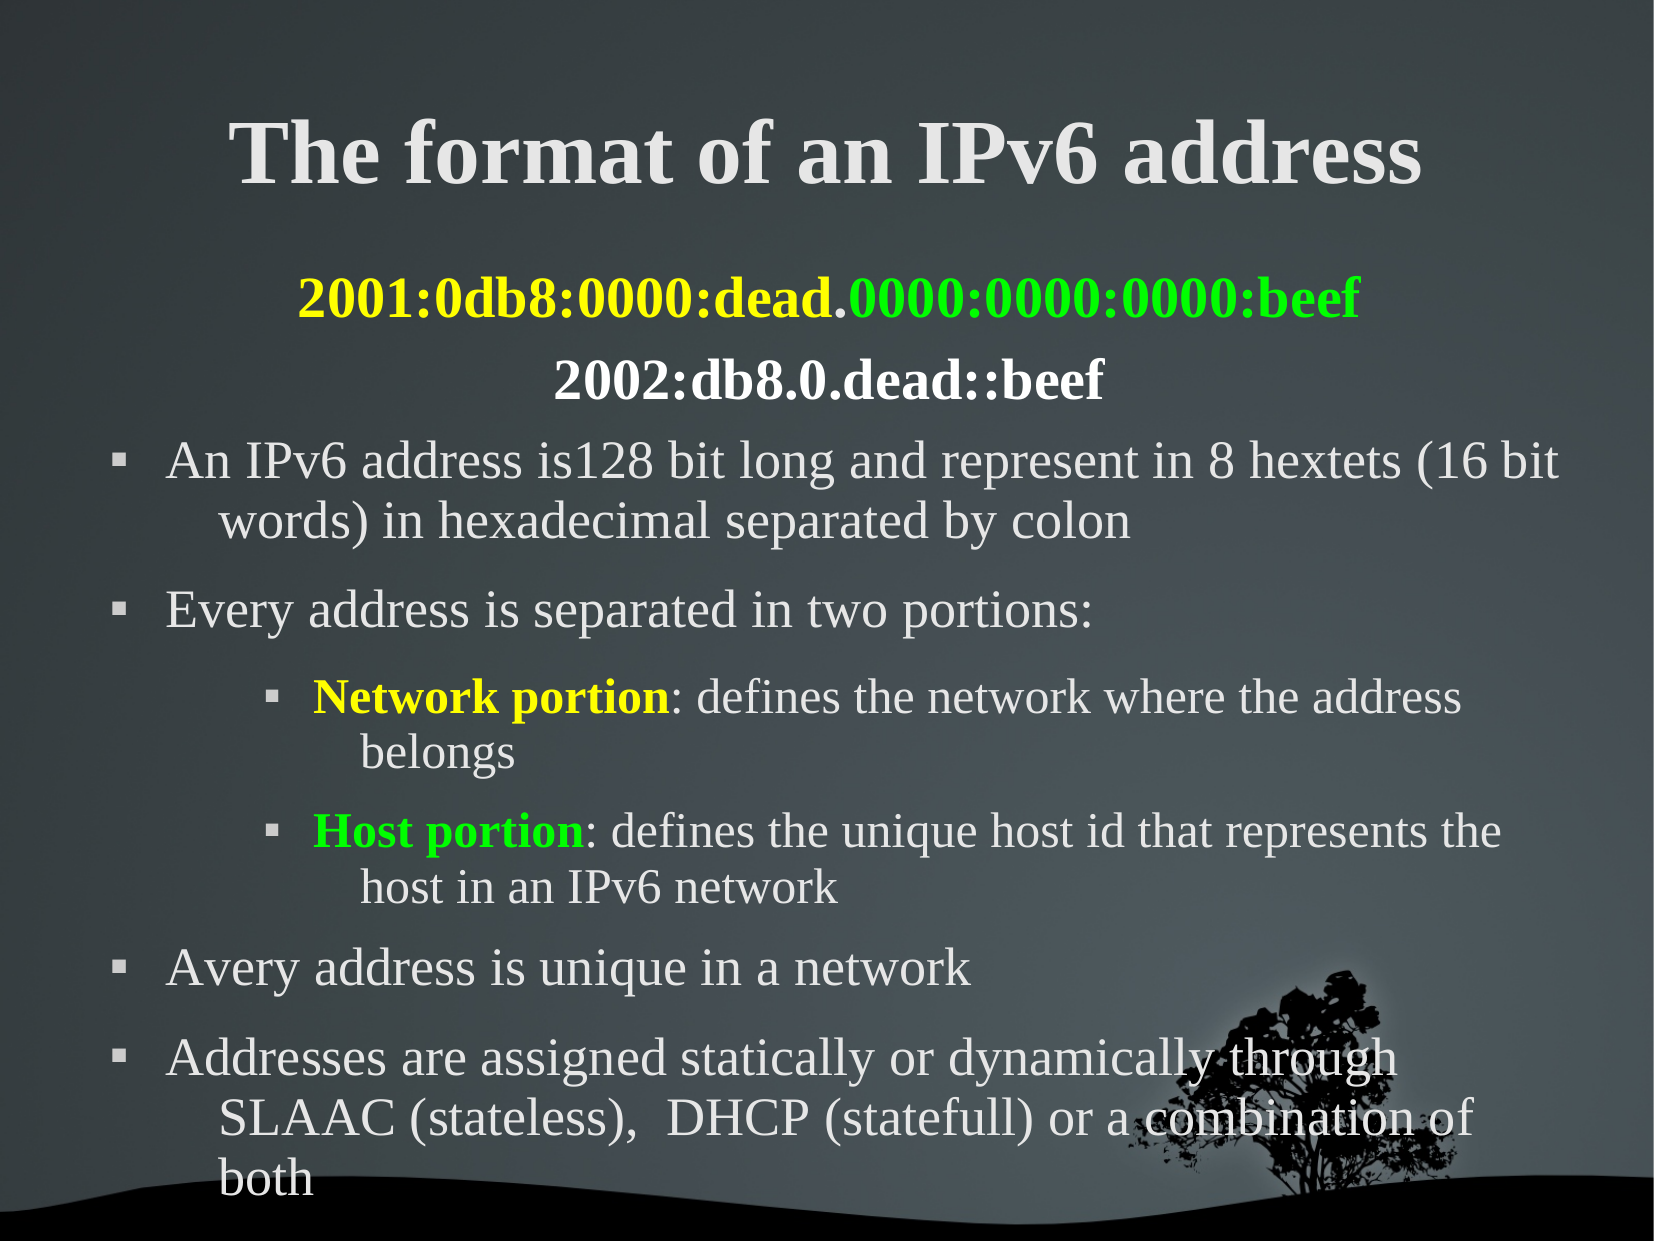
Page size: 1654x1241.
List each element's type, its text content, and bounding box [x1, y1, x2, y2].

title The format of an IPv6 address [82, 49, 1571, 257]
picture [0, 0, 1654, 1241]
list 2001:0db8:0000:dead.0000:0000:0000:beef 2002:db8.0.dead::beef An IPv6 address is128 bit long and represent in 8 hextets (16 bit words) in hexadecimal separated by colon Every address is separated in two portions: Network portion: defines the network where the address belongs Host portion: defines the unique host id that represents the host in an IPv6 network Avery address is unique in a network Addresses are assigned statically or dynamically through SLAAC (stateless), DHCP (statefull) or a combination of both [76, 265, 1565, 1208]
